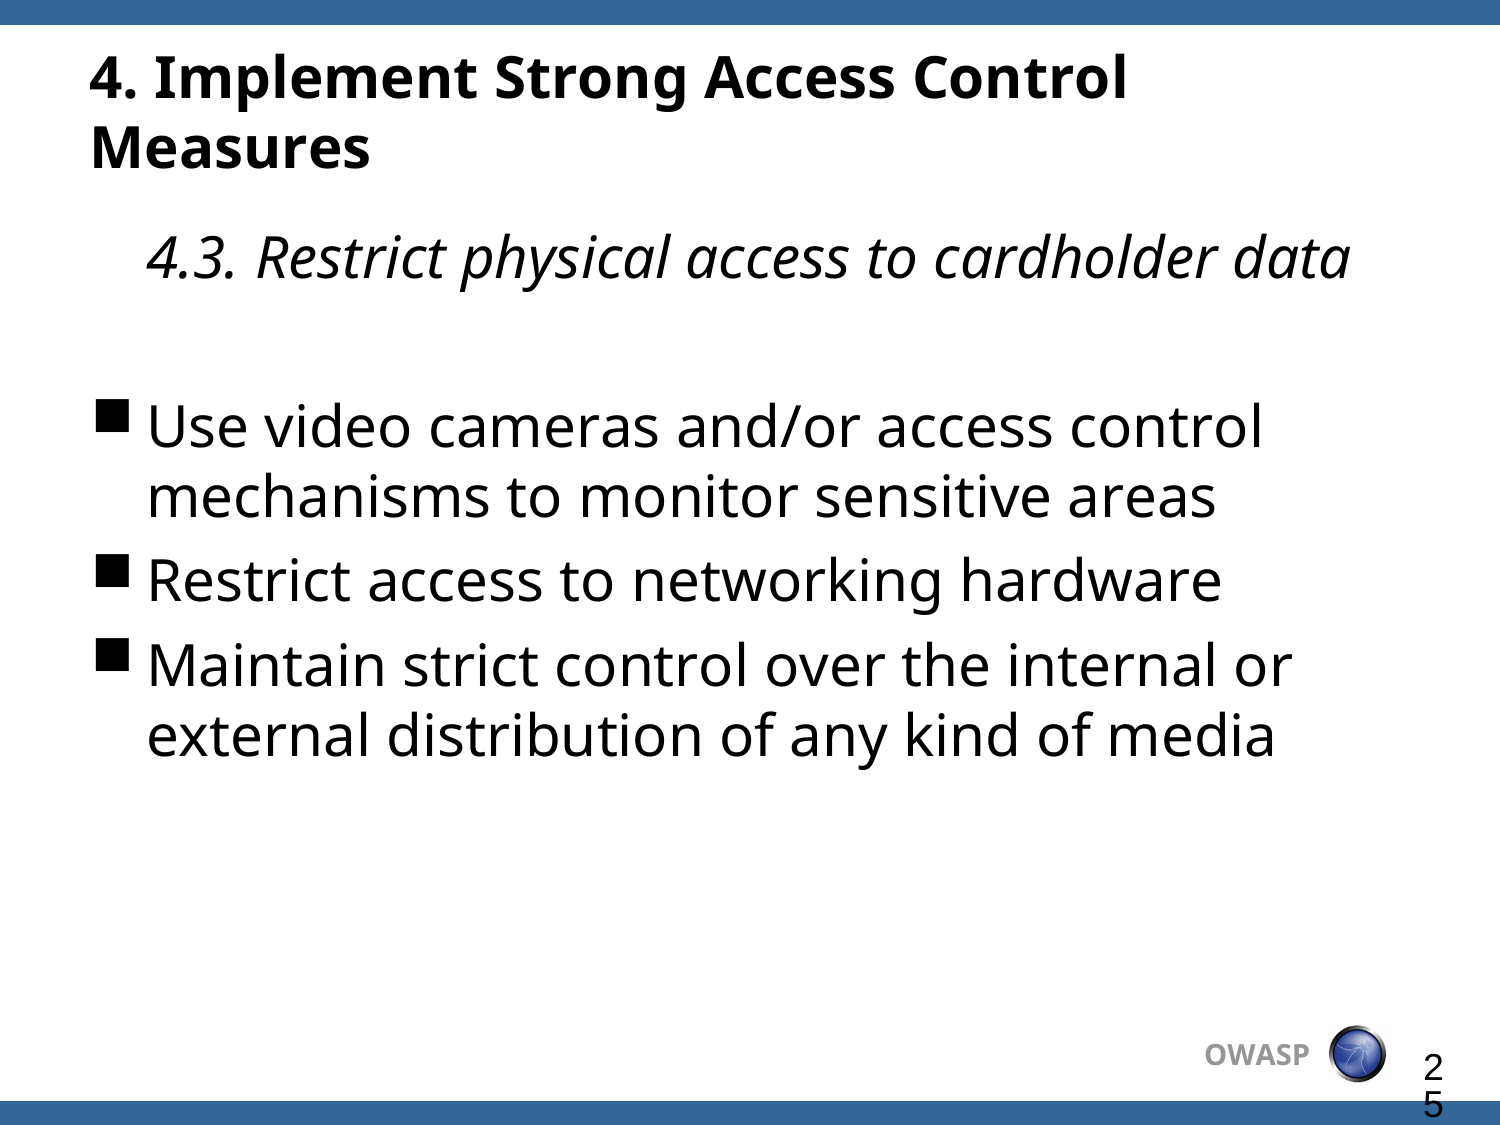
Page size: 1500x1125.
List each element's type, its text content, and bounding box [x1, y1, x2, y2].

list 4.3. Restrict physical access to cardholder data Use video cameras and/or access control mechanisms to monitor sensitive areas Restrict access to networking hardware Maintain strict control over the internal or external distribution of any kind of media [75, 212, 1426, 1005]
picture [1325, 1024, 1388, 1083]
title 4. Implement Strong Access Control Measures [75, 32, 1426, 188]
